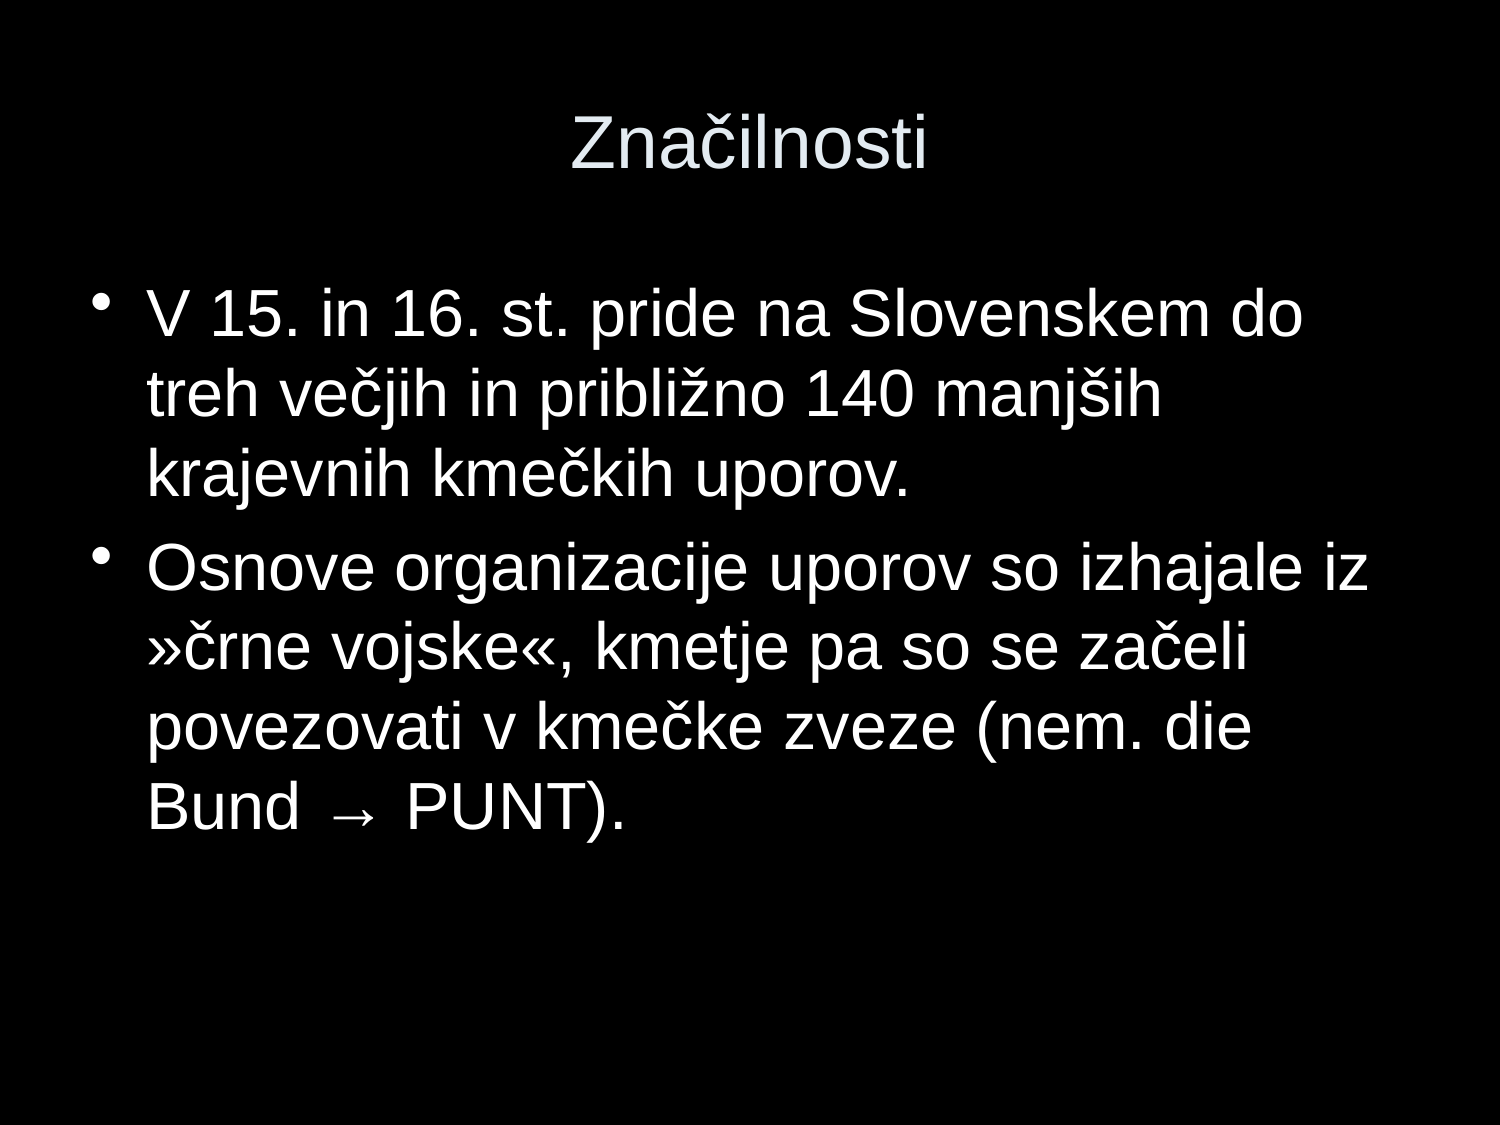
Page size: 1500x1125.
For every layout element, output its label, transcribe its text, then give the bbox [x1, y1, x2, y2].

list V 15. in 16. st. pride na Slovenskem do treh večjih in približno 140 manjših krajevnih kmečkih uporov. Osnove organizacije uporov so izhajale iz »črne vojske«, kmetje pa so se začeli povezovati v kmečke zveze (nem. die Bund → PUNT). [75, 262, 1425, 1005]
title Značilnosti [75, 45, 1425, 233]
